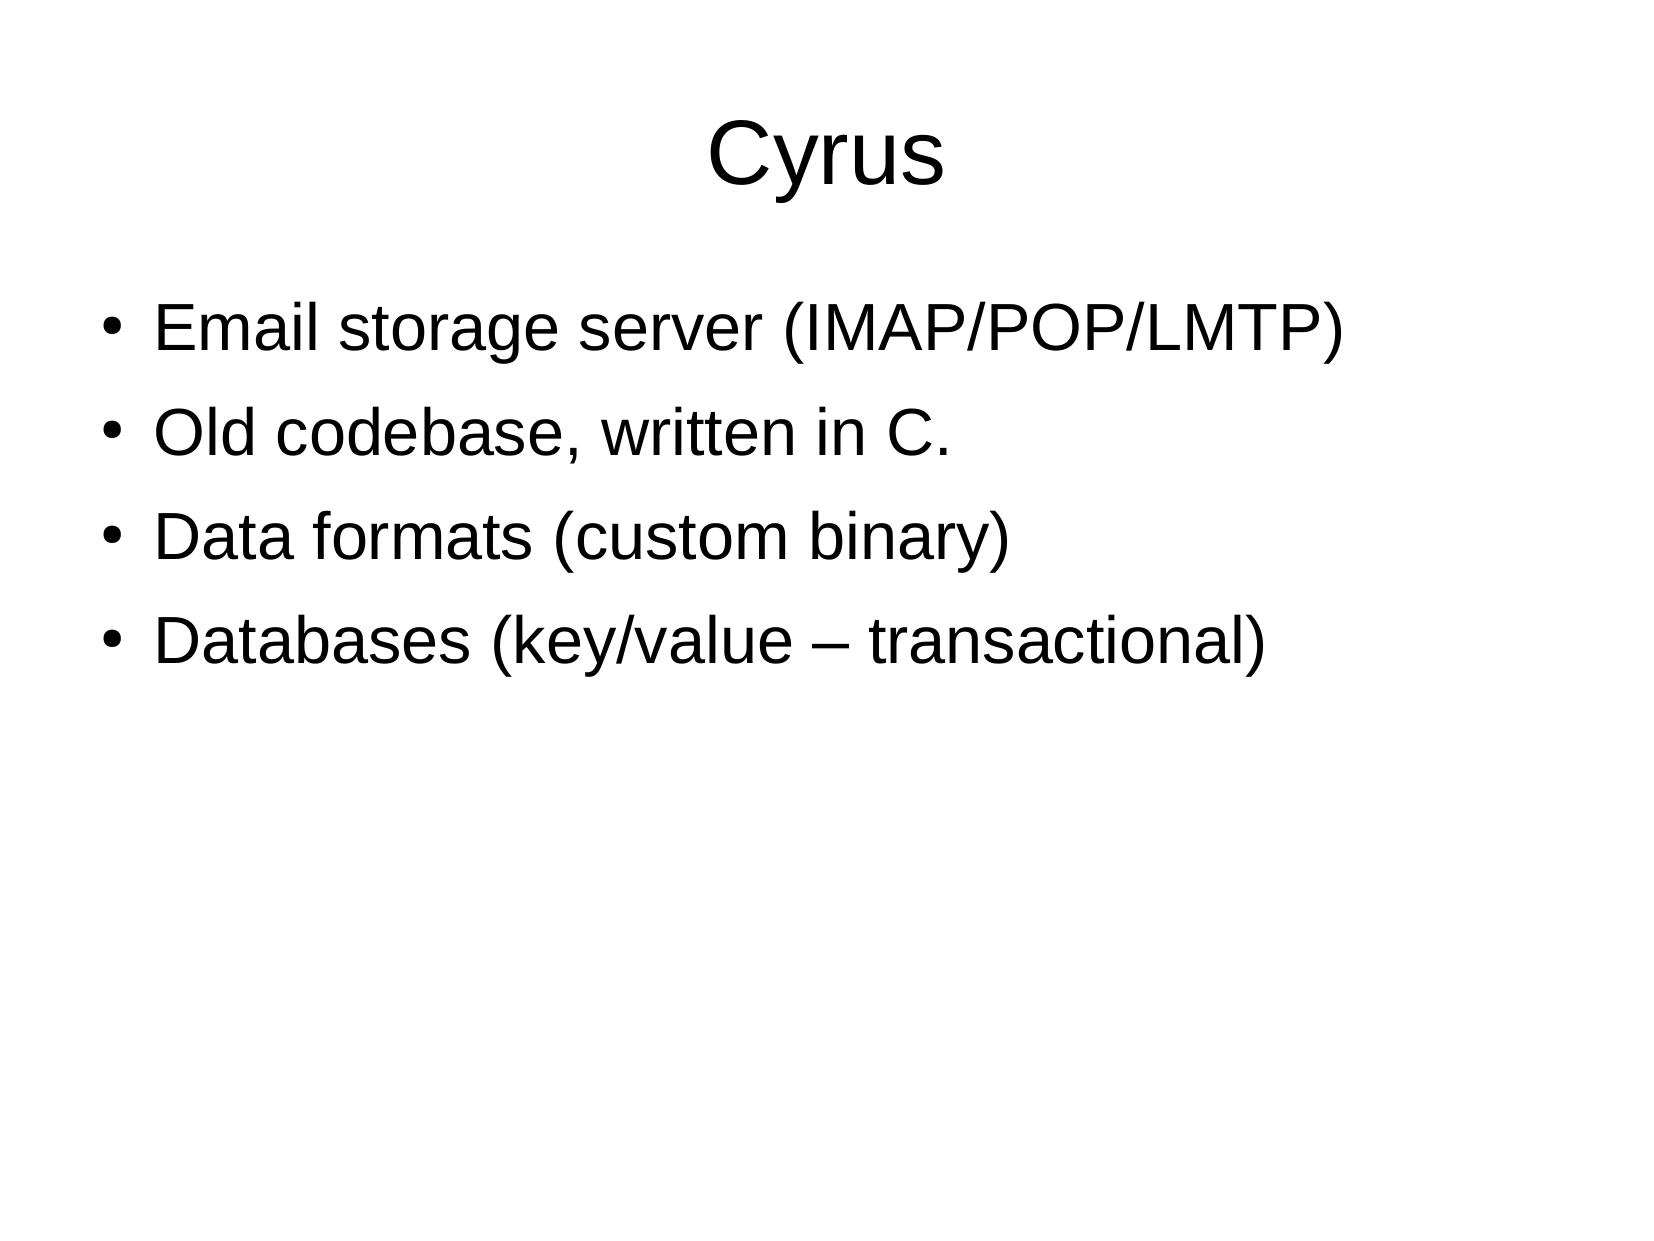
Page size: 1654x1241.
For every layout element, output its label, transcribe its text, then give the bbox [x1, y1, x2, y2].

list Email storage server (IMAP/POP/LMTP) Old codebase, written in C. Data formats (custom binary) Databases (key/value – transactional) [82, 290, 1538, 1010]
title Cyrus [82, 49, 1571, 257]
